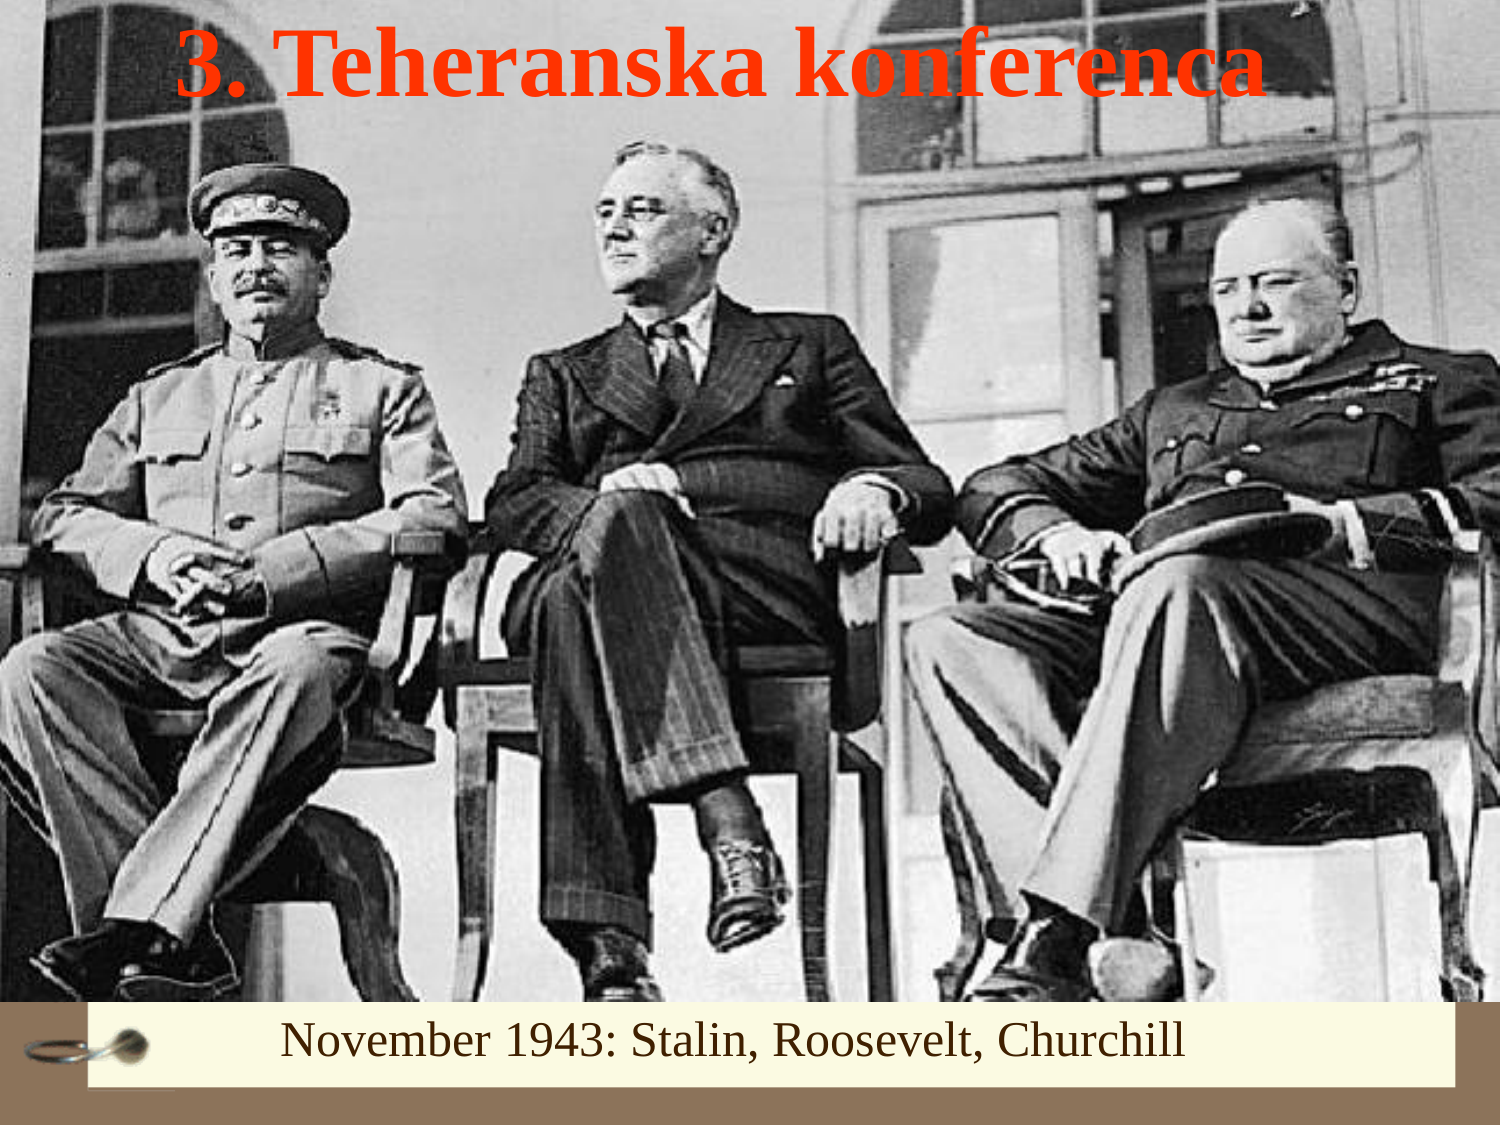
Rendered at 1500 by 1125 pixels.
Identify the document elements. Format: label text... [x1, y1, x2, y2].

text_box November 1943: Stalin, Roosevelt, Churchill [265, 999, 1246, 1075]
picture [0, 0, 1500, 1125]
title 3. Teheranska konferenca [159, 0, 1500, 114]
